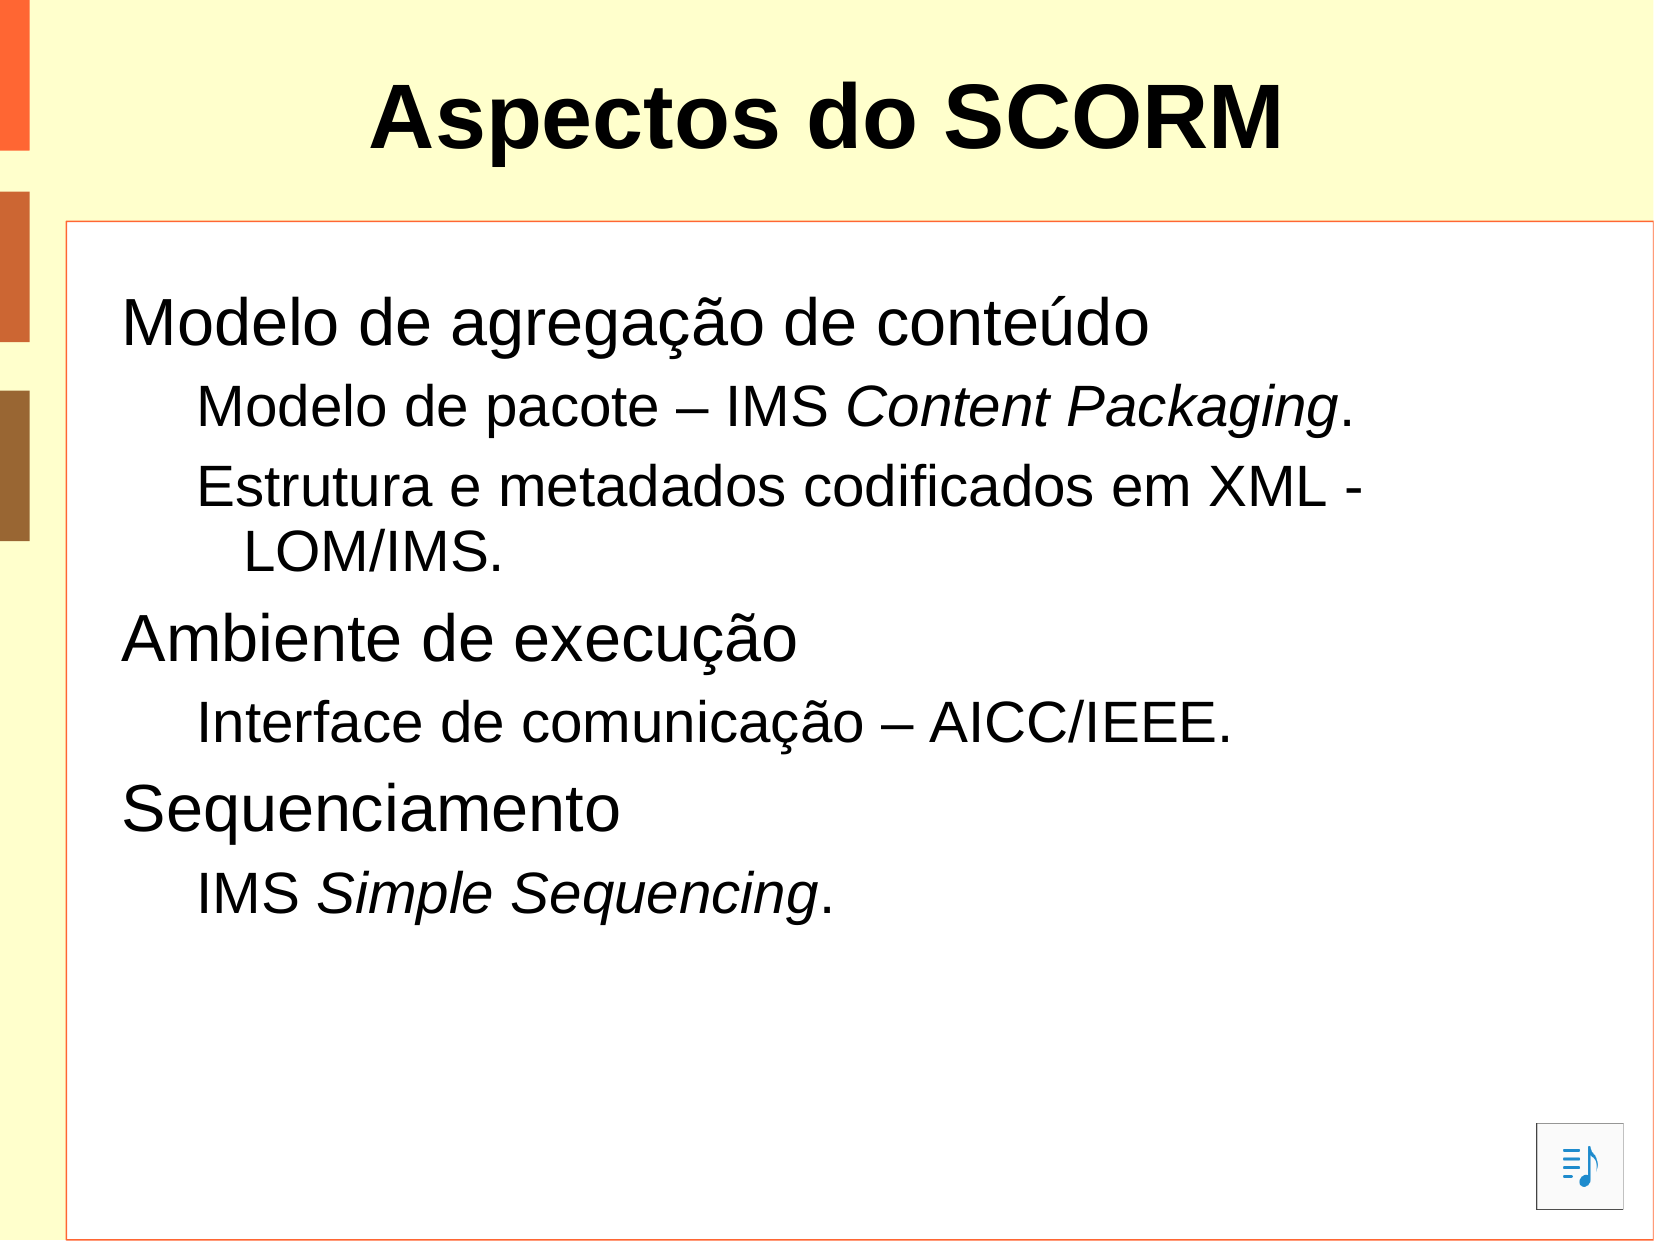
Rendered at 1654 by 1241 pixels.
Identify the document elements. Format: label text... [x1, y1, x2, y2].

title Aspectos do SCORM [121, 14, 1534, 221]
list Modelo de agregação de conteúdo Modelo de pacote – IMS Content Packaging. Estrutura e metadados codificados em XML - LOM/IMS. Ambiente de execução Interface de comunicação – AICC/IEEE. Sequenciamento IMS Simple Sequencing. [121, 284, 1534, 1166]
text_box [1535, 1122, 1625, 1211]
